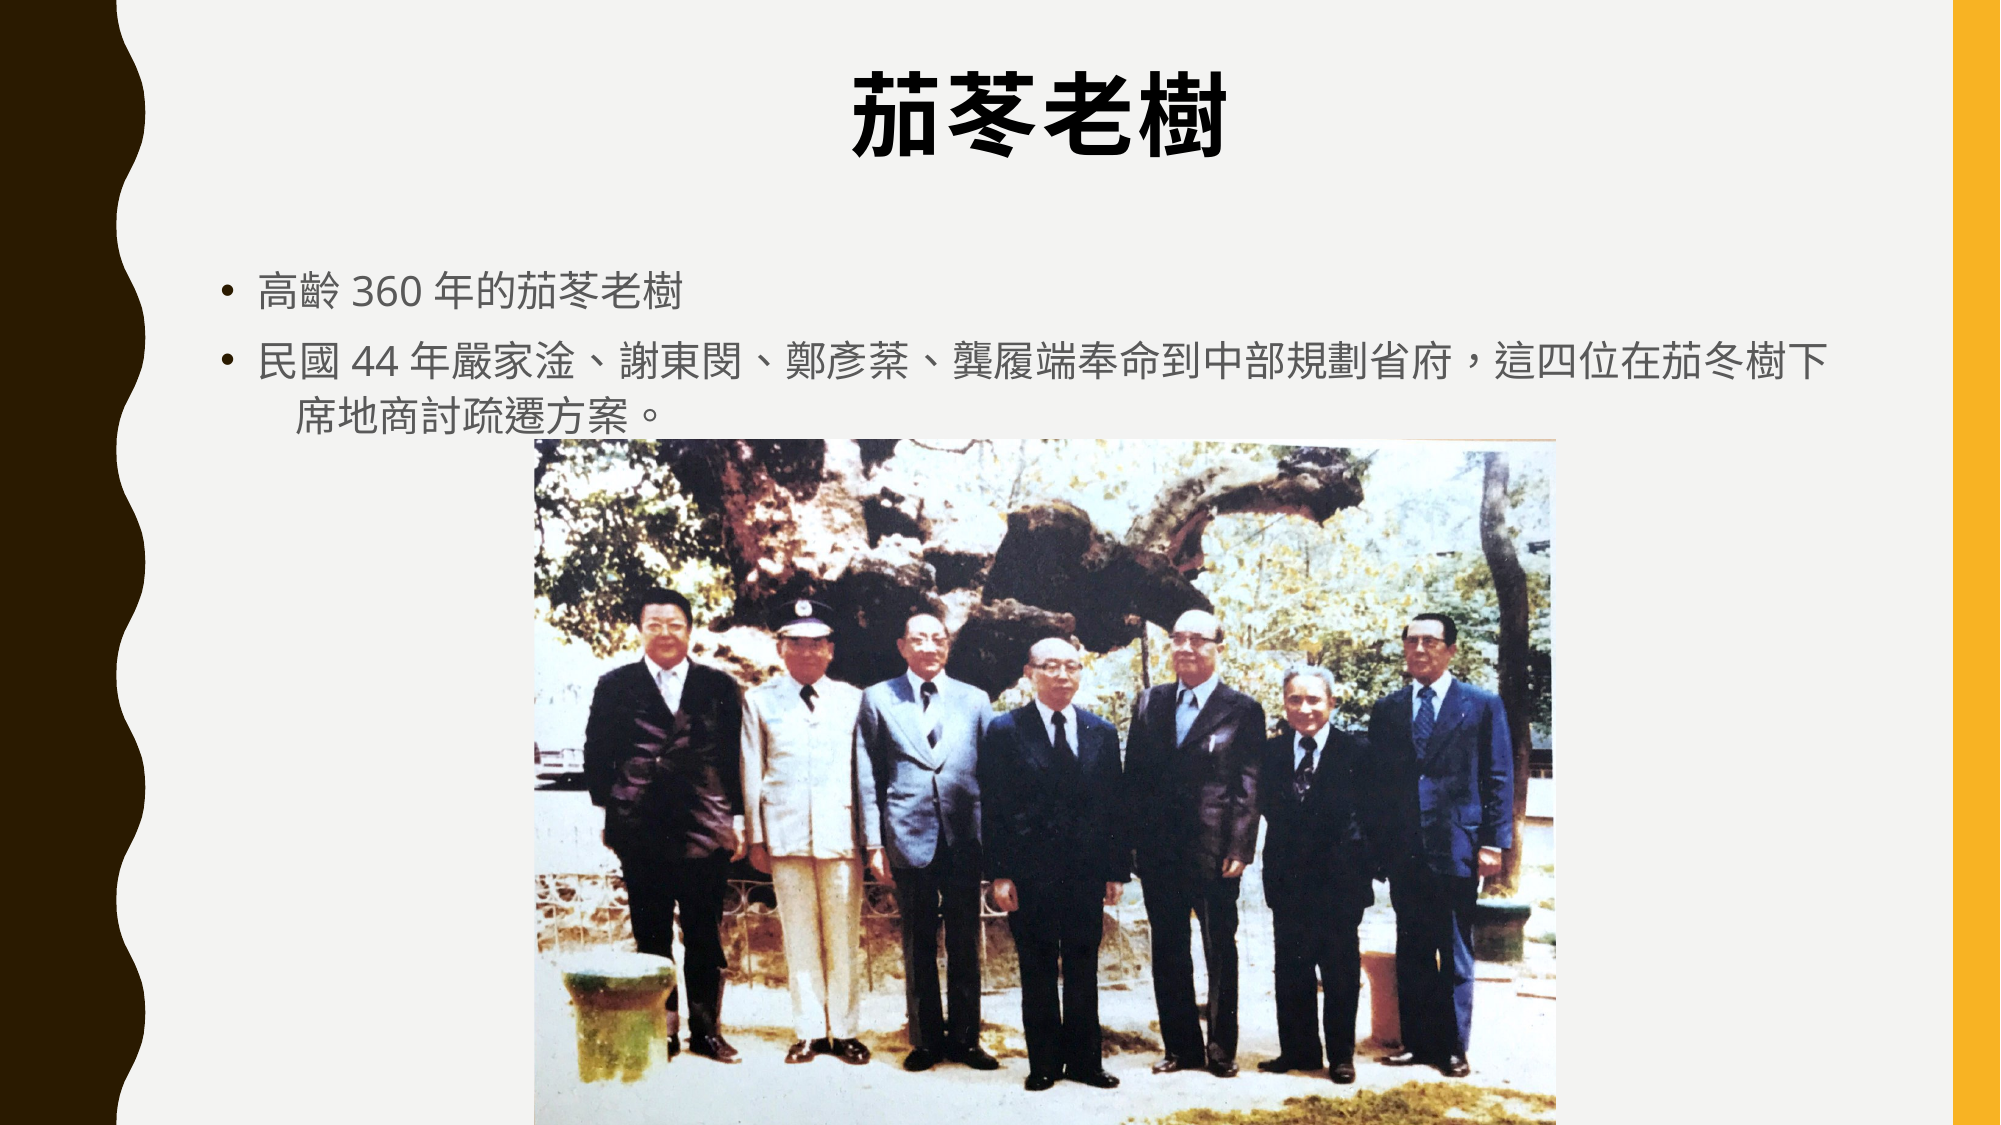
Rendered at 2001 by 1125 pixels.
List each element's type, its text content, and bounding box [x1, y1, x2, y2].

title 茄苳老樹 [205, 62, 1876, 252]
picture [534, 439, 1556, 1125]
list 高齡360年的茄苳老樹 民國44年嚴家淦、謝東閔、鄭彥棻、龔履端奉命到中部規劃省府，這四位在茄冬樹下席地商討疏遷方案。 [205, 252, 1876, 842]
